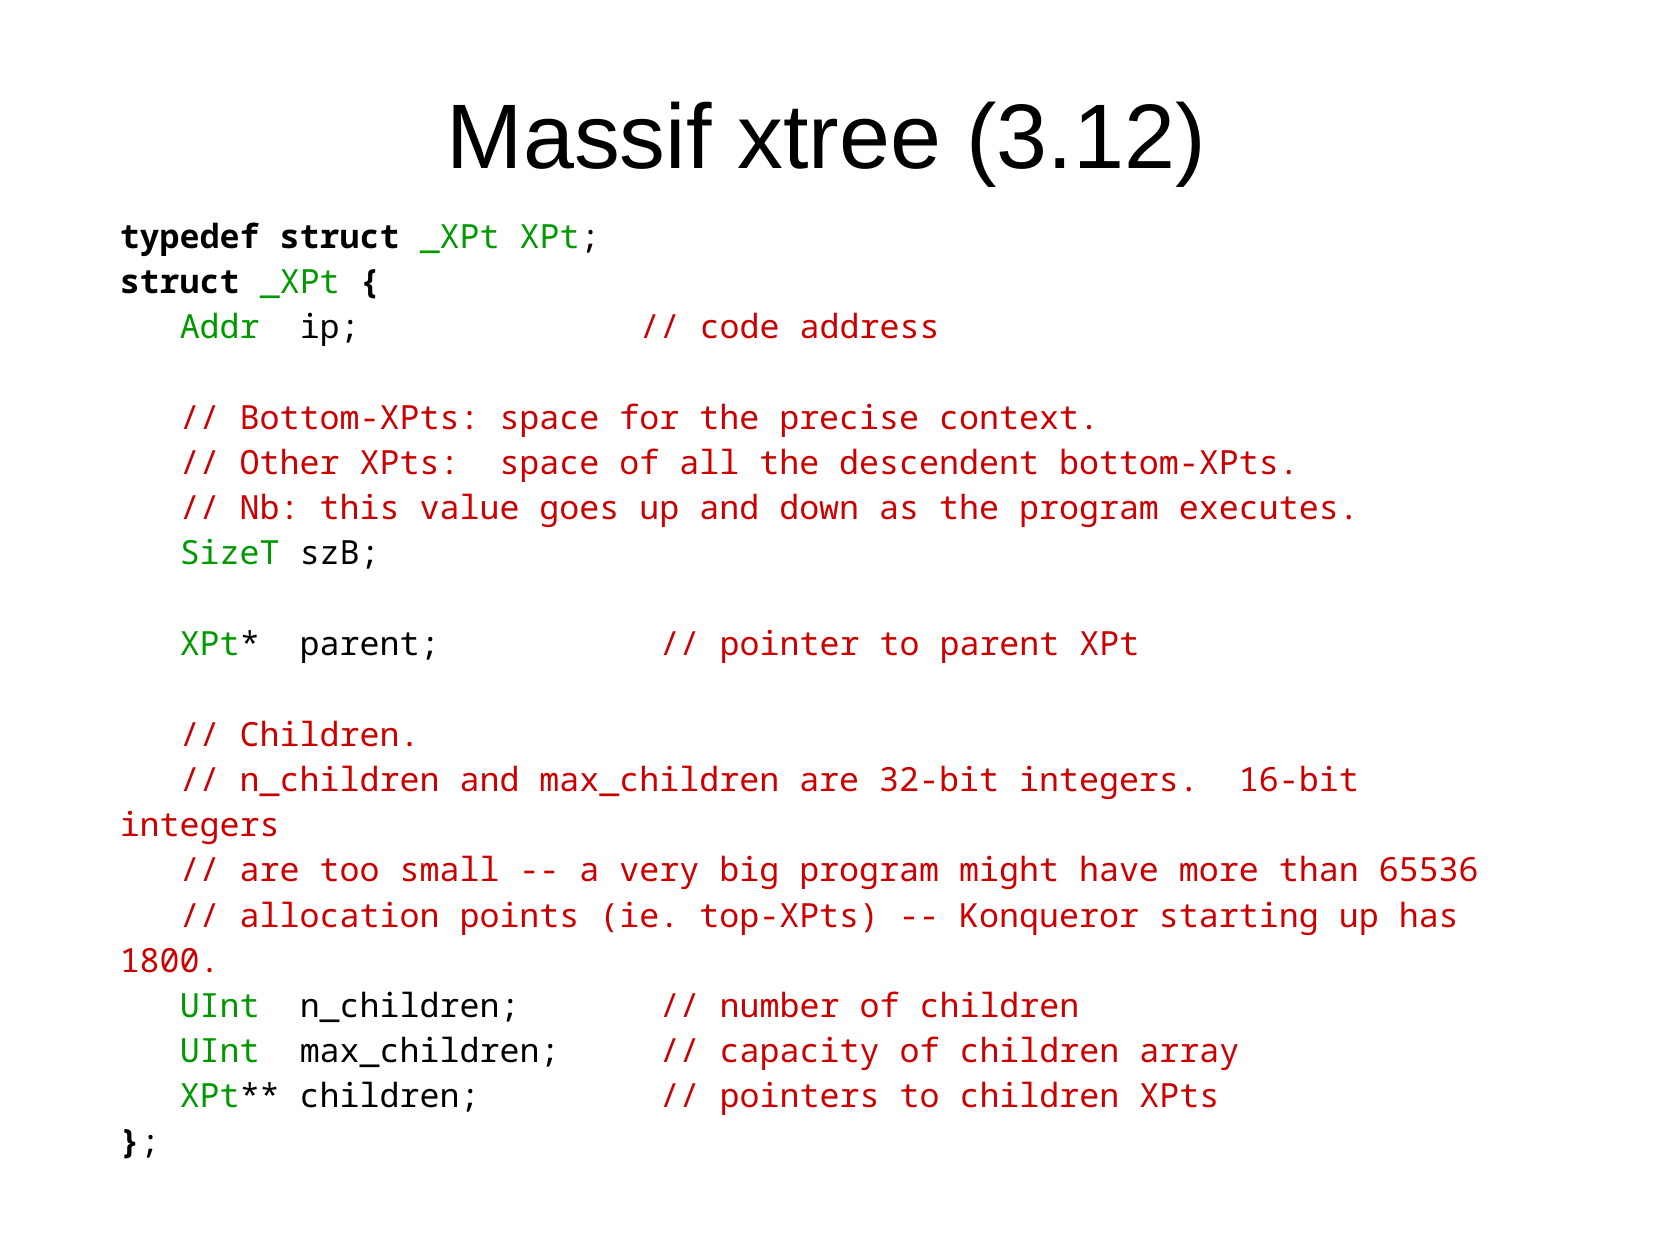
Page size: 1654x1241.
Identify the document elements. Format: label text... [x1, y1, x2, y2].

title Massif xtree (3.12) [82, 49, 1571, 226]
text_box typedef struct _XPt XPt; struct _XPt { Addr ip; // code address // Bottom-XPts: space for the precise context. // Other XPts: space of all the descendent bottom-XPts. // Nb: this value goes up and down as the program executes. SizeT szB; XPt* parent; // pointer to parent XPt // Children. // n_children and max_children are 32-bit integers. 16-bit integers // are too small -- a very big program might have more than 65536 // allocation points (ie. top-XPts) -- Konqueror starting up has 1800. UInt n_children; // number of children UInt max_children; // capacity of children array XPt** children; // pointers to children XPts }; [105, 205, 1531, 1201]
